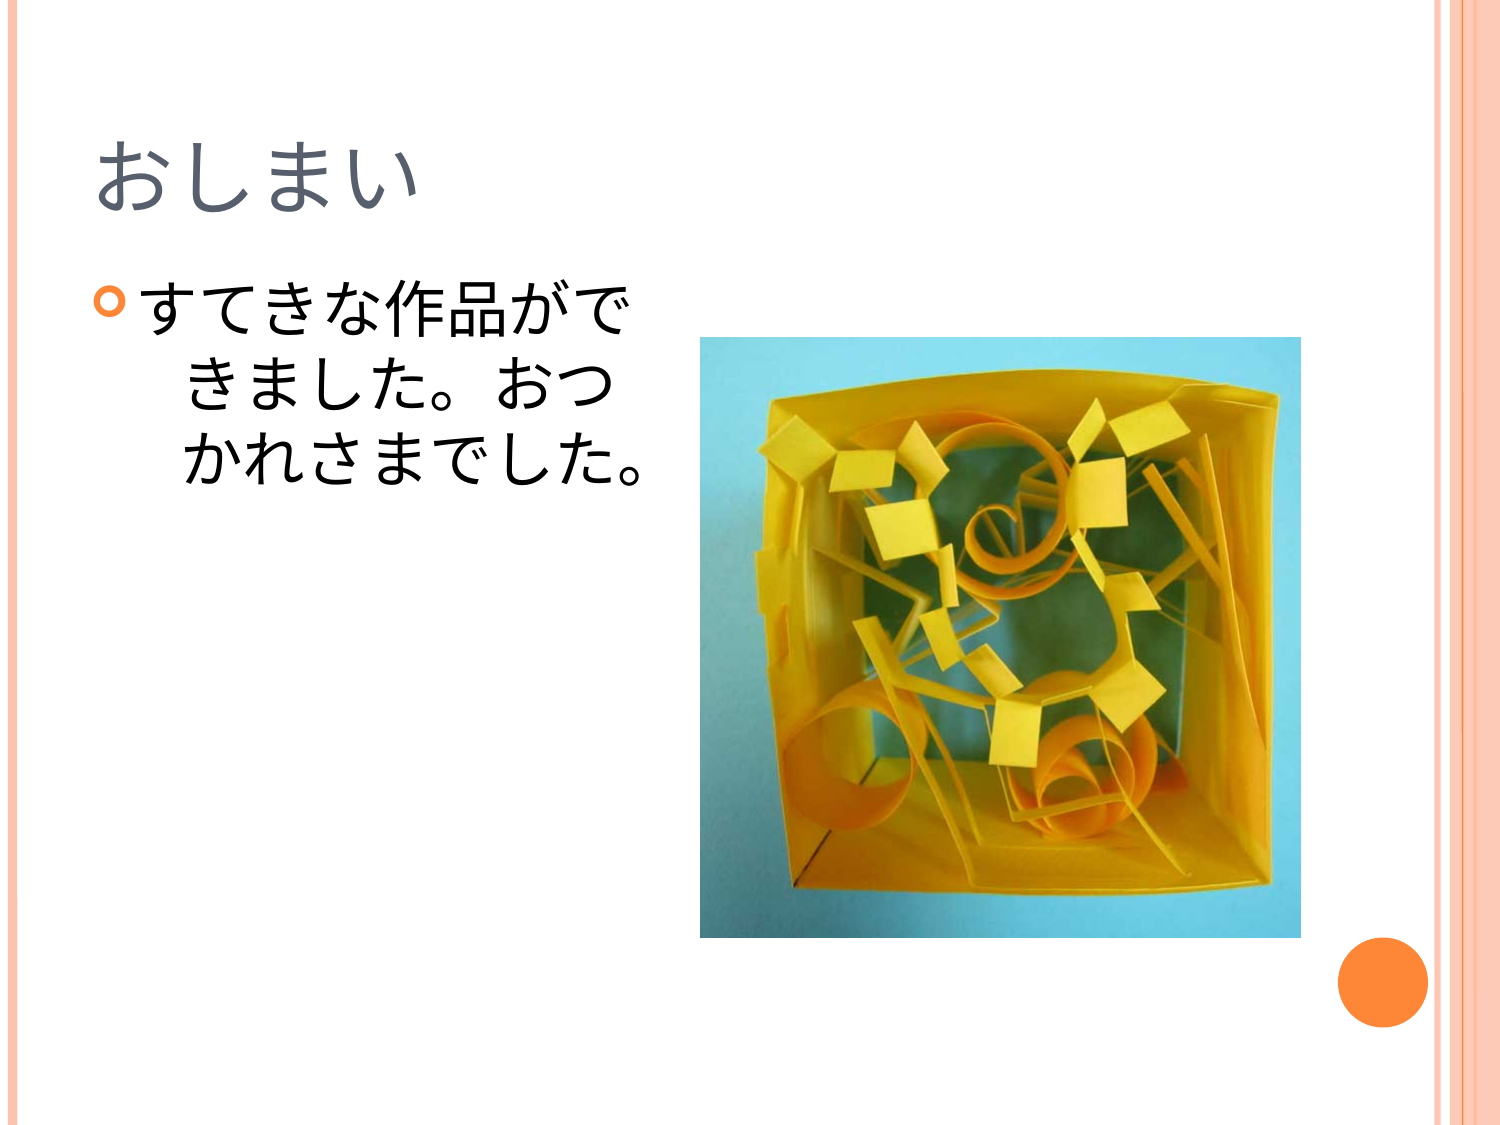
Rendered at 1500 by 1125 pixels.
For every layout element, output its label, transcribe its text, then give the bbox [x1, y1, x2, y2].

title おしまい [75, 45, 1300, 233]
list すてきな作品ができました。おつかれさまでした。 [75, 262, 676, 1013]
picture [700, 337, 1301, 938]
